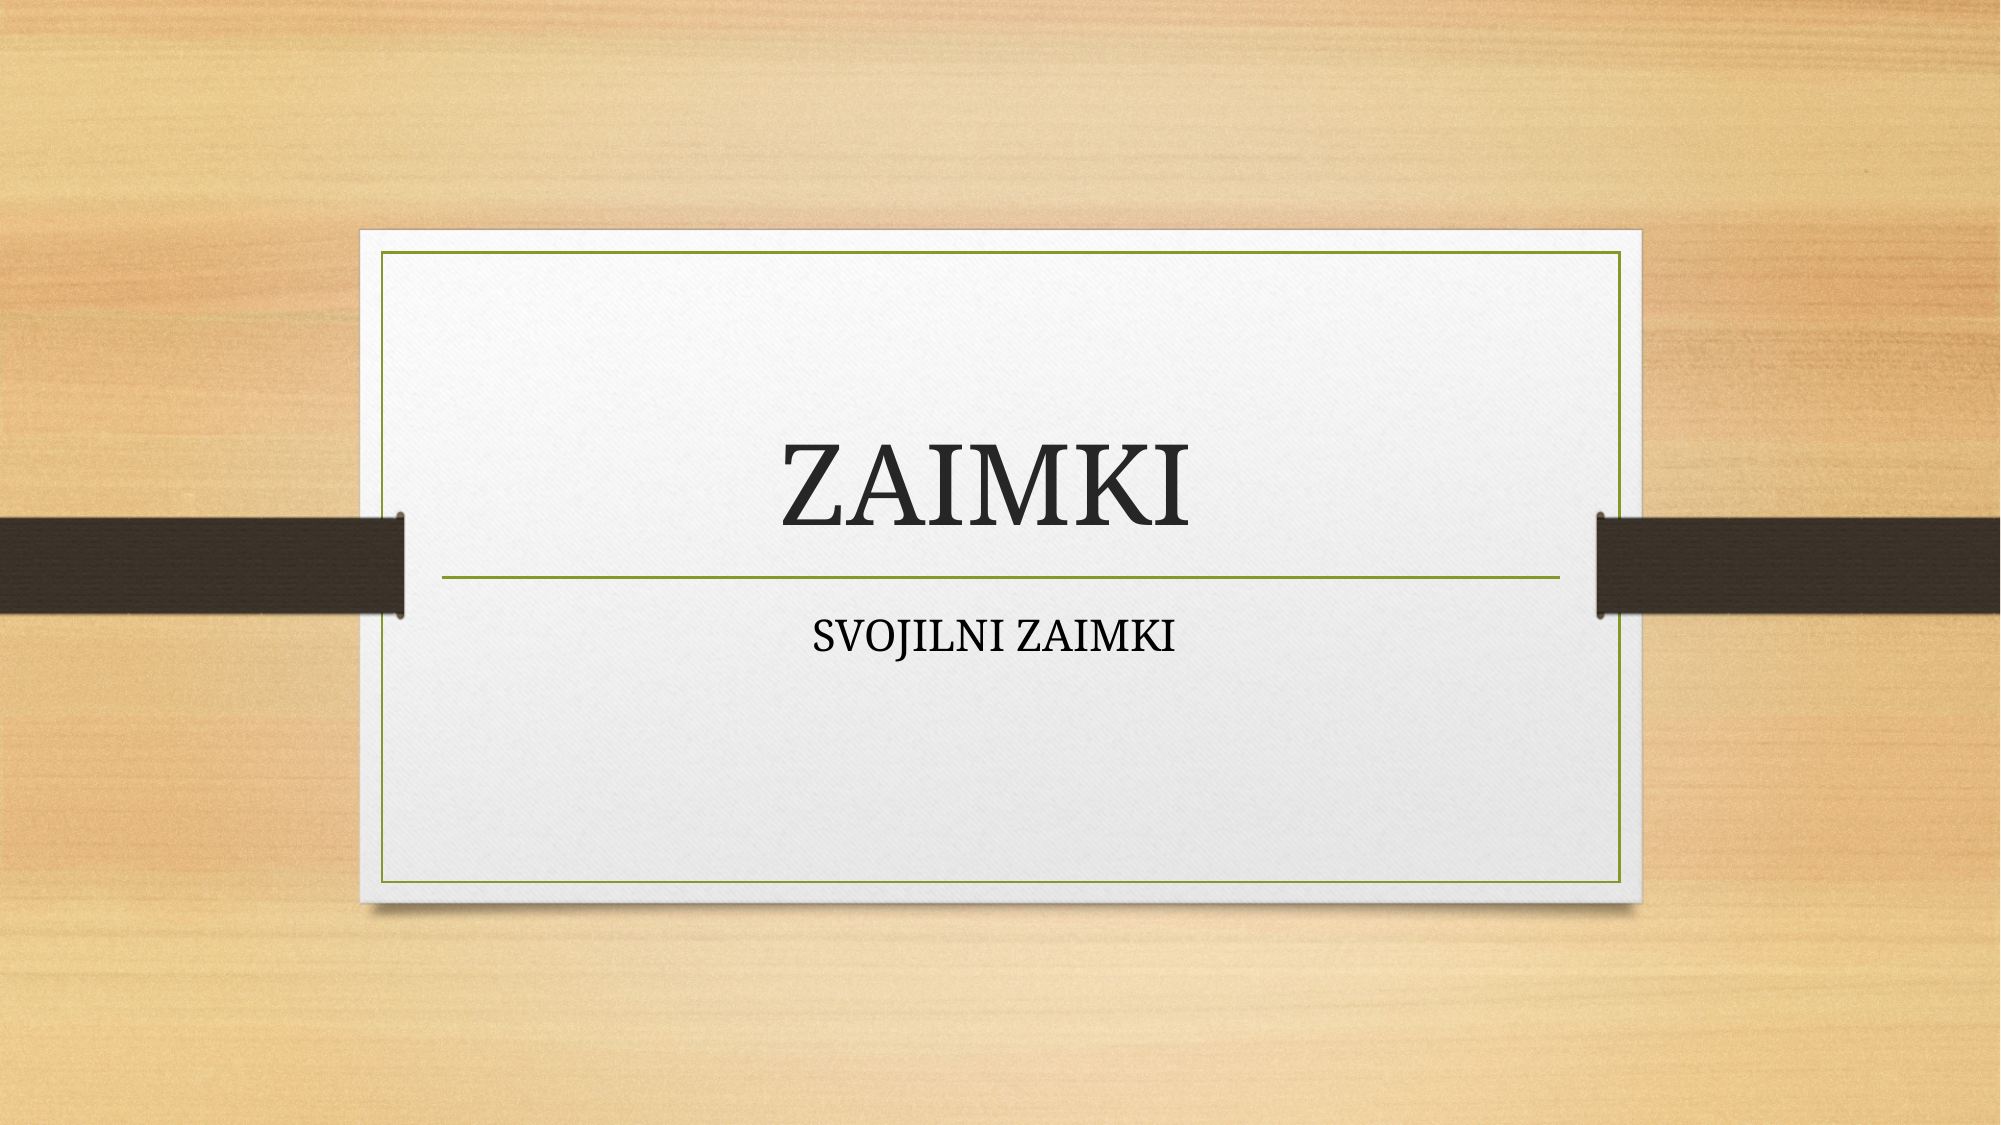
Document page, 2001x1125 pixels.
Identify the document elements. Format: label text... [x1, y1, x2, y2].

subtitle SVOJILNI ZAIMKI [441, 600, 1560, 817]
title ZAIMKI [441, 306, 1560, 556]
